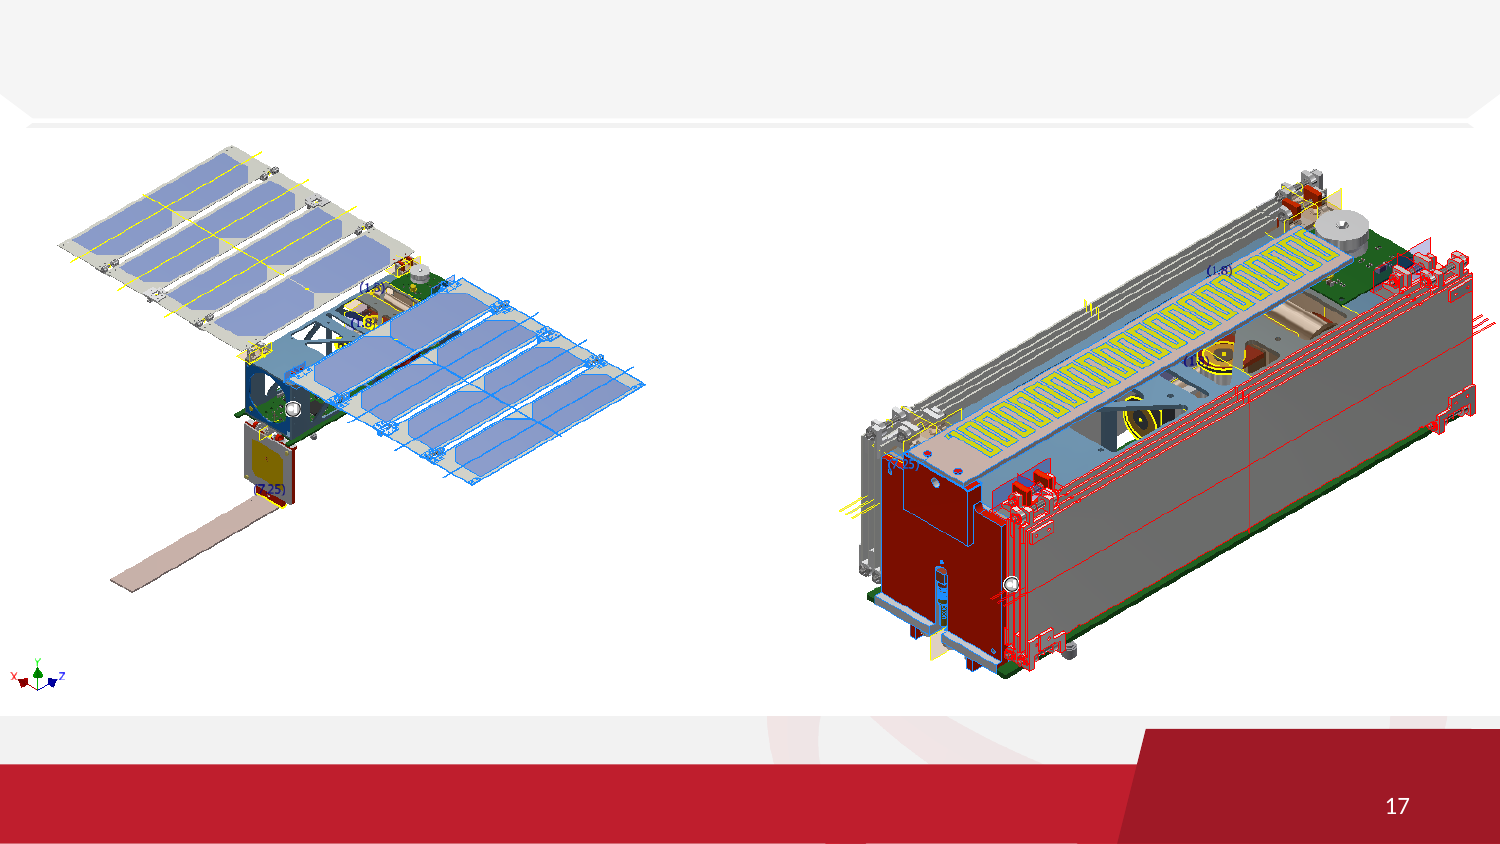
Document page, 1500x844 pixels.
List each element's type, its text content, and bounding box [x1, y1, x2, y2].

picture [0, 128, 1500, 716]
slide_number <number> [1074, 782, 1425, 827]
